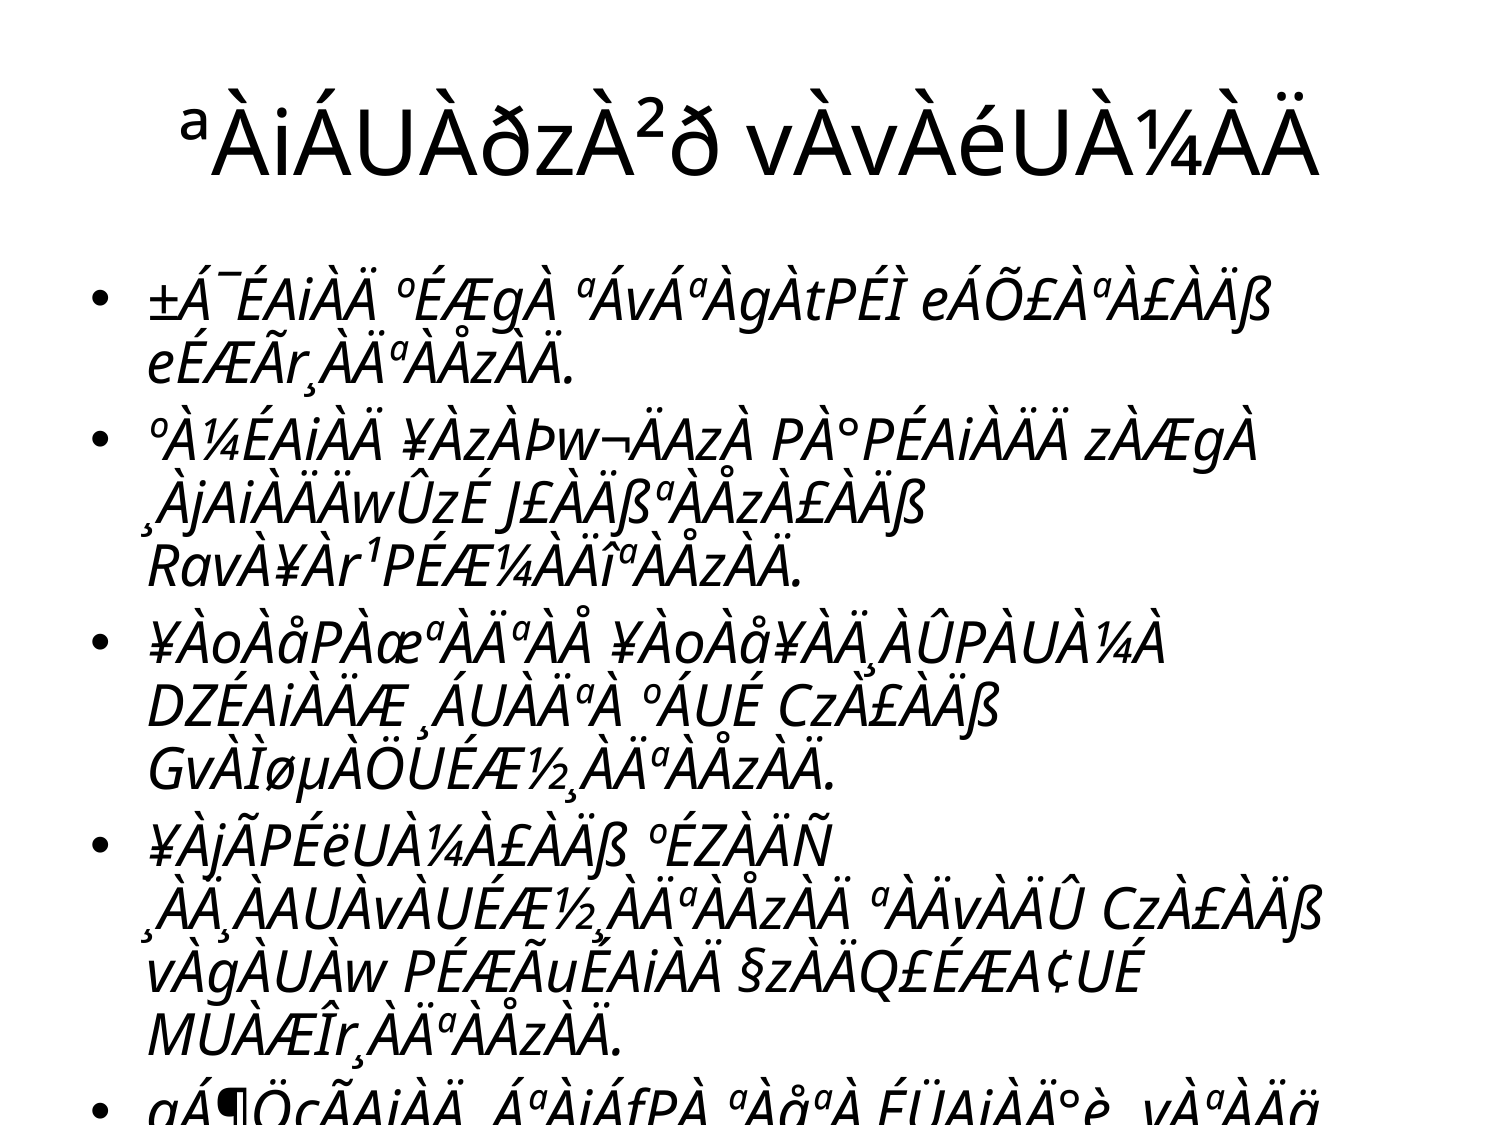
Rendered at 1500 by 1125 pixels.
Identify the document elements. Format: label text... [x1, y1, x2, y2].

list ±Á¯ÉAiÀÄ ºÉÆgÀ ªÁvÁªÀgÀtPÉÌ eÁÕ£ÀªÀ£ÀÄß eÉÆÃr¸ÀÄªÀÅzÀÄ. ºÀ¼ÉAiÀÄ ¥ÀzÀÞw¬ÄAzÀ PÀ°PÉAiÀÄÄ zÀÆgÀ ¸ÀjAiÀÄÄwÛzÉ J£ÀÄßªÀÅzÀ£ÀÄß RavÀ¥Àr¹PÉÆ¼ÀÄîªÀÅzÀÄ. ¥ÀoÀåPÀæªÀÄªÀÅ ¥ÀoÀå¥ÀÄ¸ÀÛPÀUÀ¼À DZÉAiÀÄÆ ¸ÁUÀÄªÀ ºÁUÉ CzÀ£ÀÄß GvÀÌøµÀÖUÉÆ½¸ÀÄªÀÅzÀÄ. ¥ÀjÃPÉëUÀ¼À£ÀÄß ºÉZÀÄÑ ¸ÀÄ¸ÀAUÀvÀUÉÆ½¸ÀÄªÀÅzÀÄ ªÀÄvÀÄÛ CzÀ£ÀÄß vÀgÀUÀw PÉÆÃuÉAiÀÄ §zÀÄQ£ÉÆA¢UÉ MUÀÆÎr¸ÀÄªÀÅzÀÄ. gÁ¶ÖçÃAiÀÄ ¸ÁªÀiÁfPÀ ªÀåªÀ¸ÉÜAiÀÄ°è vÀªÀÄä vÀªÀÄä C£À£ÀåvÉAiÀÄ£ÀÄß M°¹PÉÆ¼Àî®Ä ¥ÀæAiÀÄwß¸ÀÄªÀªÀgÀ §UÉÎ PÀ¼ÀPÀ½¬ÄAzÀ ªÀwð¸ÀÄªÀÅzÀÄ CUÀvÀå. [75, 262, 1426, 1006]
title ªÀiÁUÀðzÀ²ð vÀvÀéUÀ¼ÀÄ [75, 45, 1426, 233]
